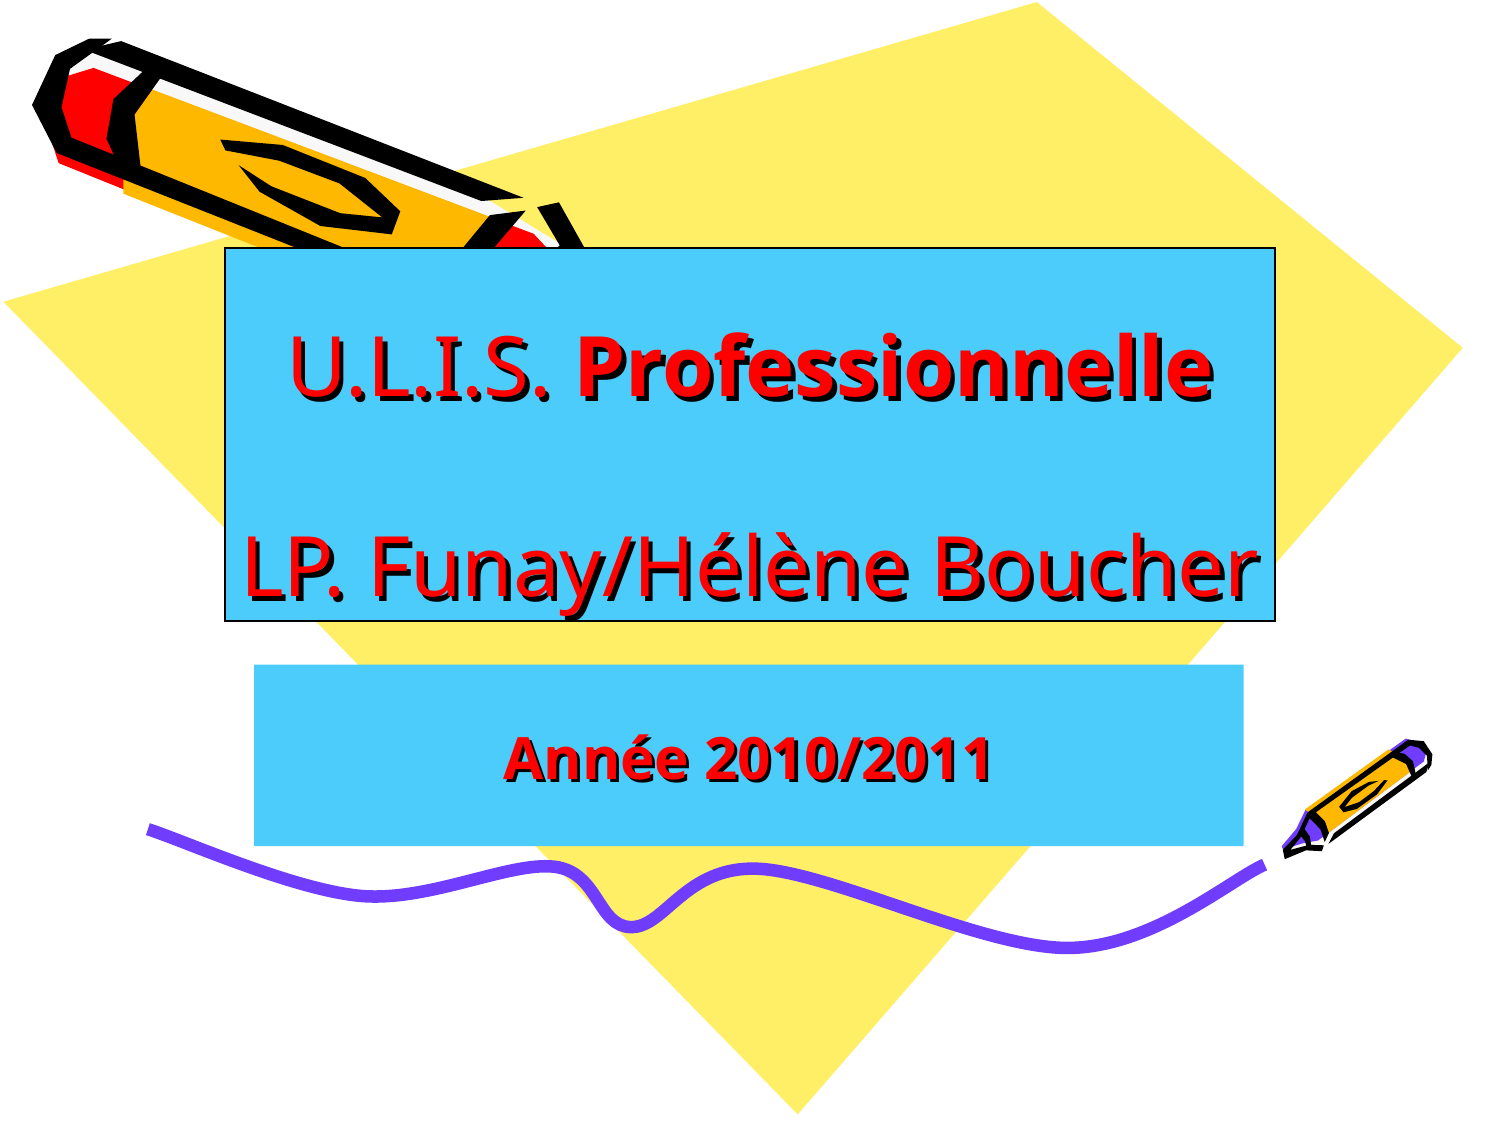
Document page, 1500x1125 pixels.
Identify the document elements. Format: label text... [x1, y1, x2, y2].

title U.L.I.S. Professionnelle LP. Funay/Hélène Boucher [225, 247, 1276, 621]
subtitle Année 2010/2011 [254, 664, 1244, 847]
